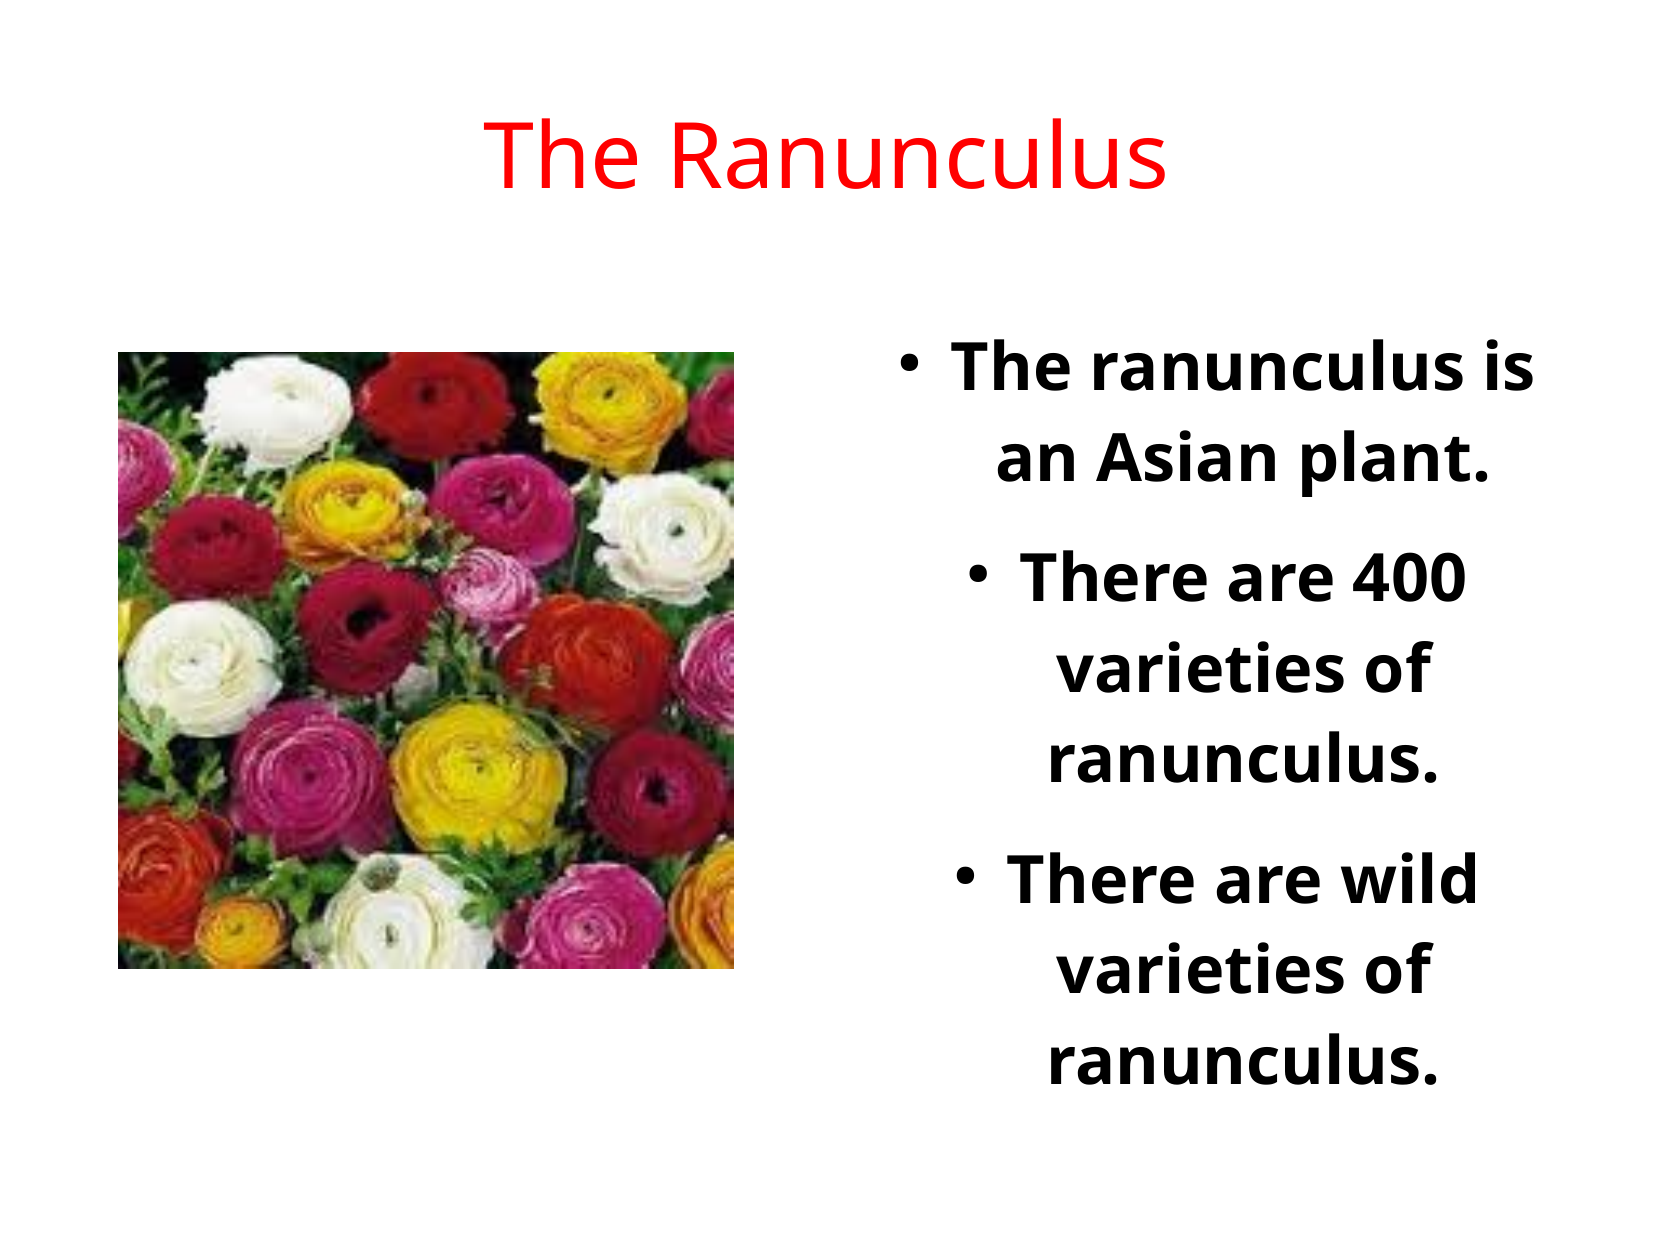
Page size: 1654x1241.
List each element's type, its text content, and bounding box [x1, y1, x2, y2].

picture [118, 352, 734, 969]
title The Ranunculus [82, 49, 1571, 257]
list The ranunculus is an Asian plant. There are 400 varieties of ranunculus. There are wild varieties of ranunculus. [845, 318, 1572, 1039]
